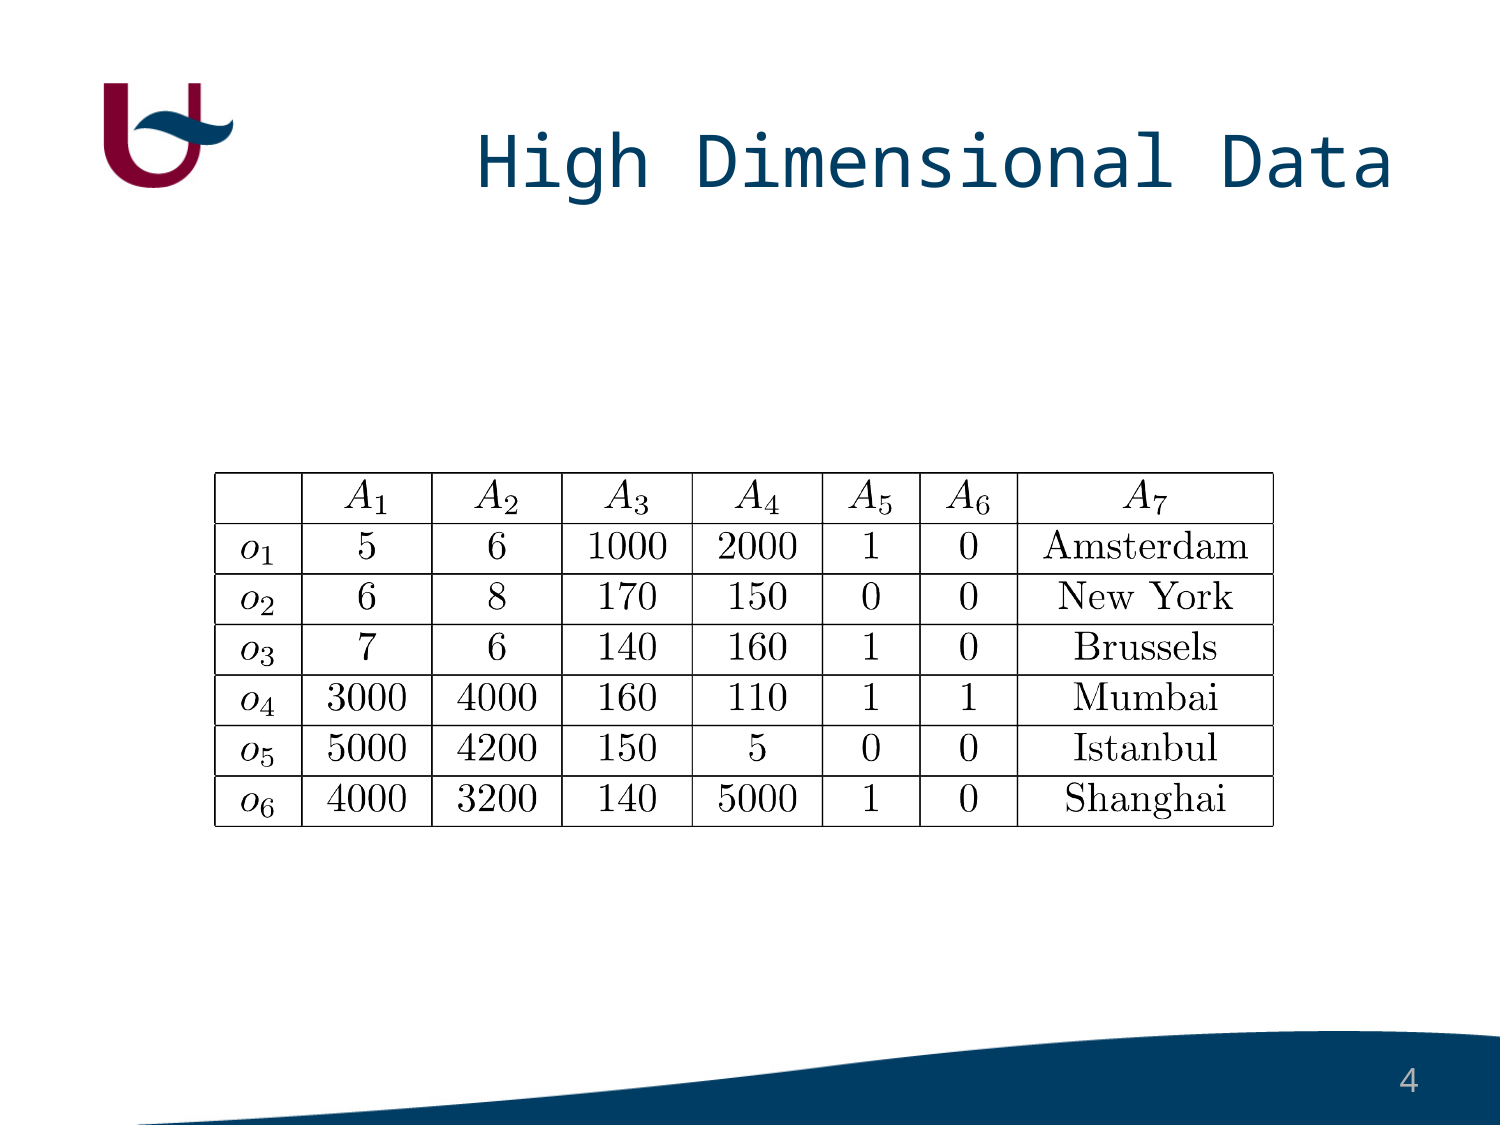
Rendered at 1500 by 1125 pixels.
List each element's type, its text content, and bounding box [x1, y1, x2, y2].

picture [214, 472, 1274, 827]
picture [103, 83, 234, 105]
title High Dimensional Data [103, 105, 1396, 210]
picture [137, 1031, 1500, 1125]
